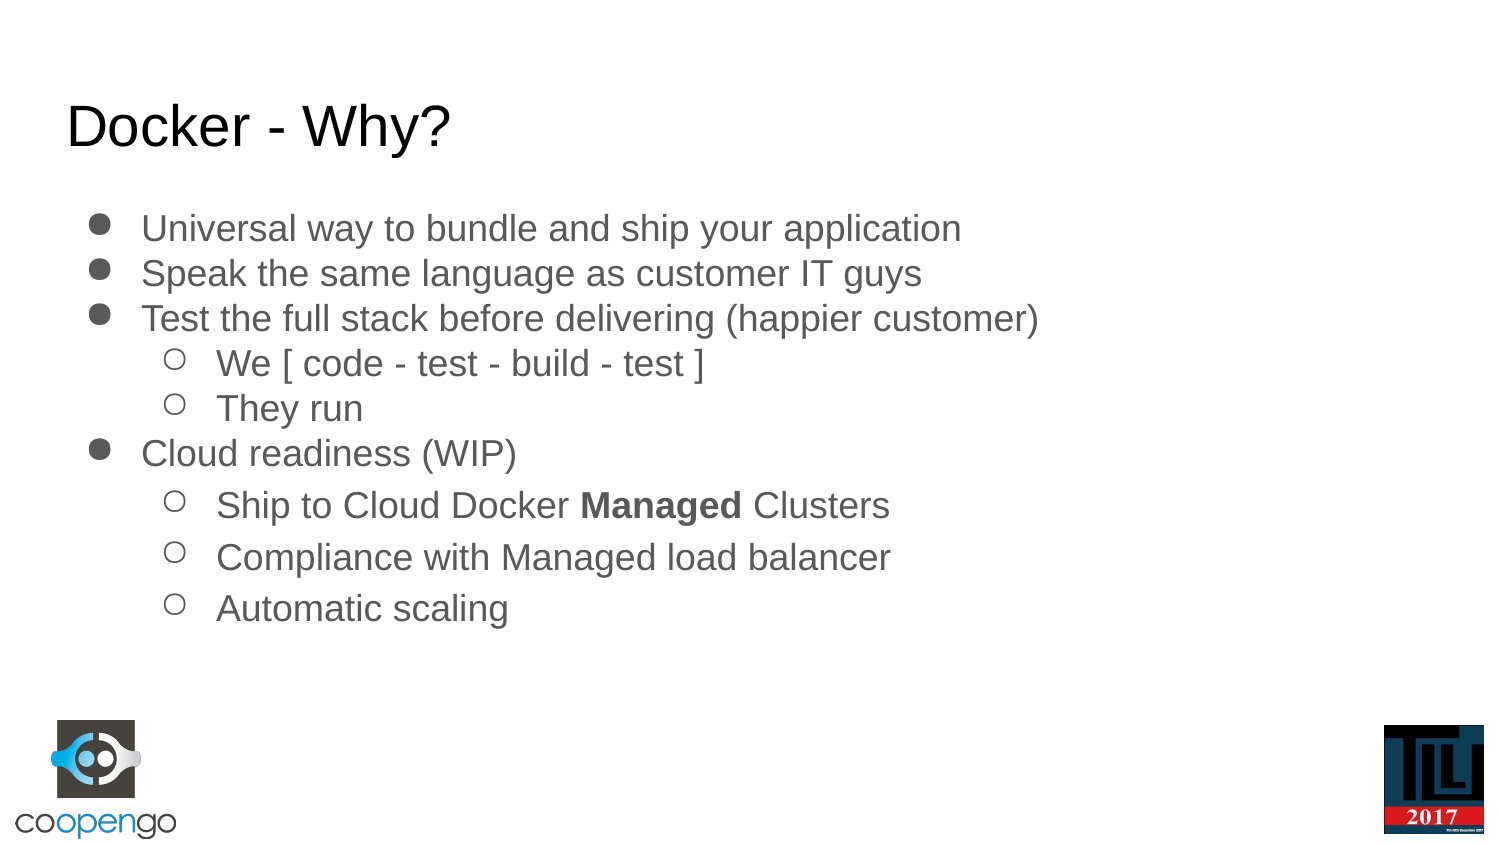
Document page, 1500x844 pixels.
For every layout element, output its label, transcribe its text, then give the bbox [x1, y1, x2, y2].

list Universal way to bundle and ship your application Speak the same language as customer IT guys Test the full stack before delivering (happier customer) We [ code - test - build - test ] They run Cloud readiness (WIP) Ship to Cloud Docker Managed Clusters Compliance with Managed load balancer Automatic scaling [51, 189, 1449, 750]
title Docker - Why? [51, 72, 1449, 167]
picture [1384, 725, 1484, 834]
picture [81, 817, 94, 830]
picture [15, 720, 176, 839]
